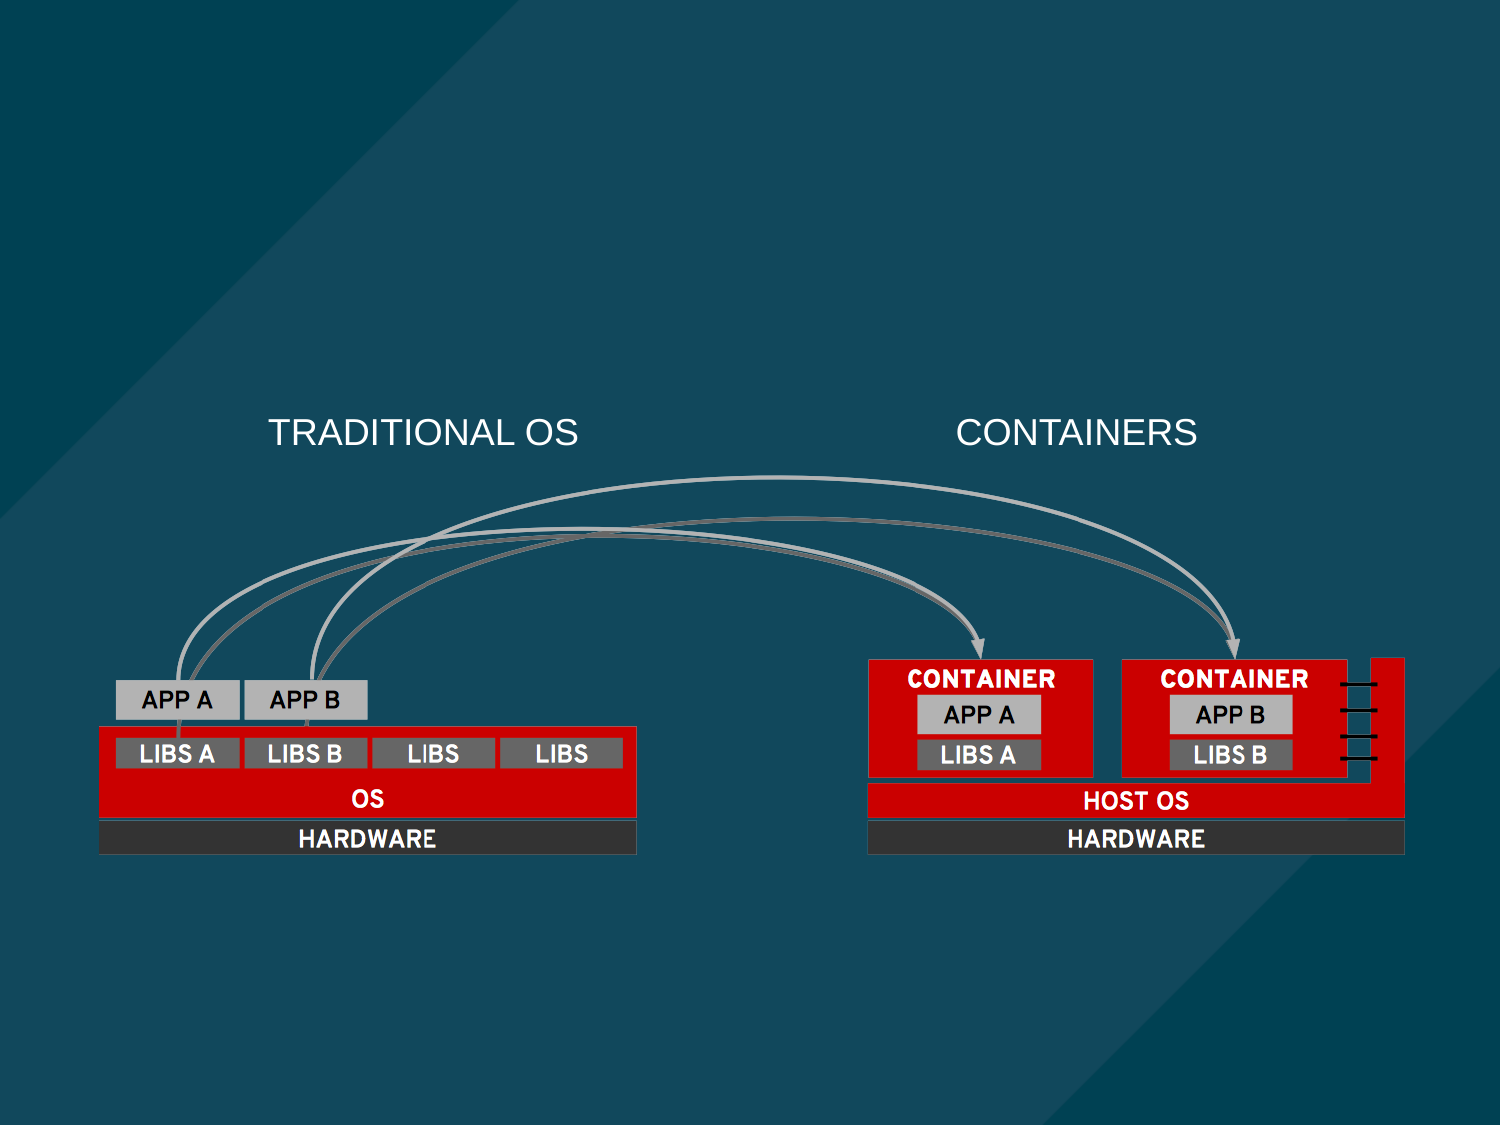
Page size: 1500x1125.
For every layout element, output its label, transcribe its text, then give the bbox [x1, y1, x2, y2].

picture [0, 0, 1500, 1125]
text_box CONTAINERS [765, 405, 1388, 475]
text_box TRADITIONAL OS [112, 405, 735, 475]
